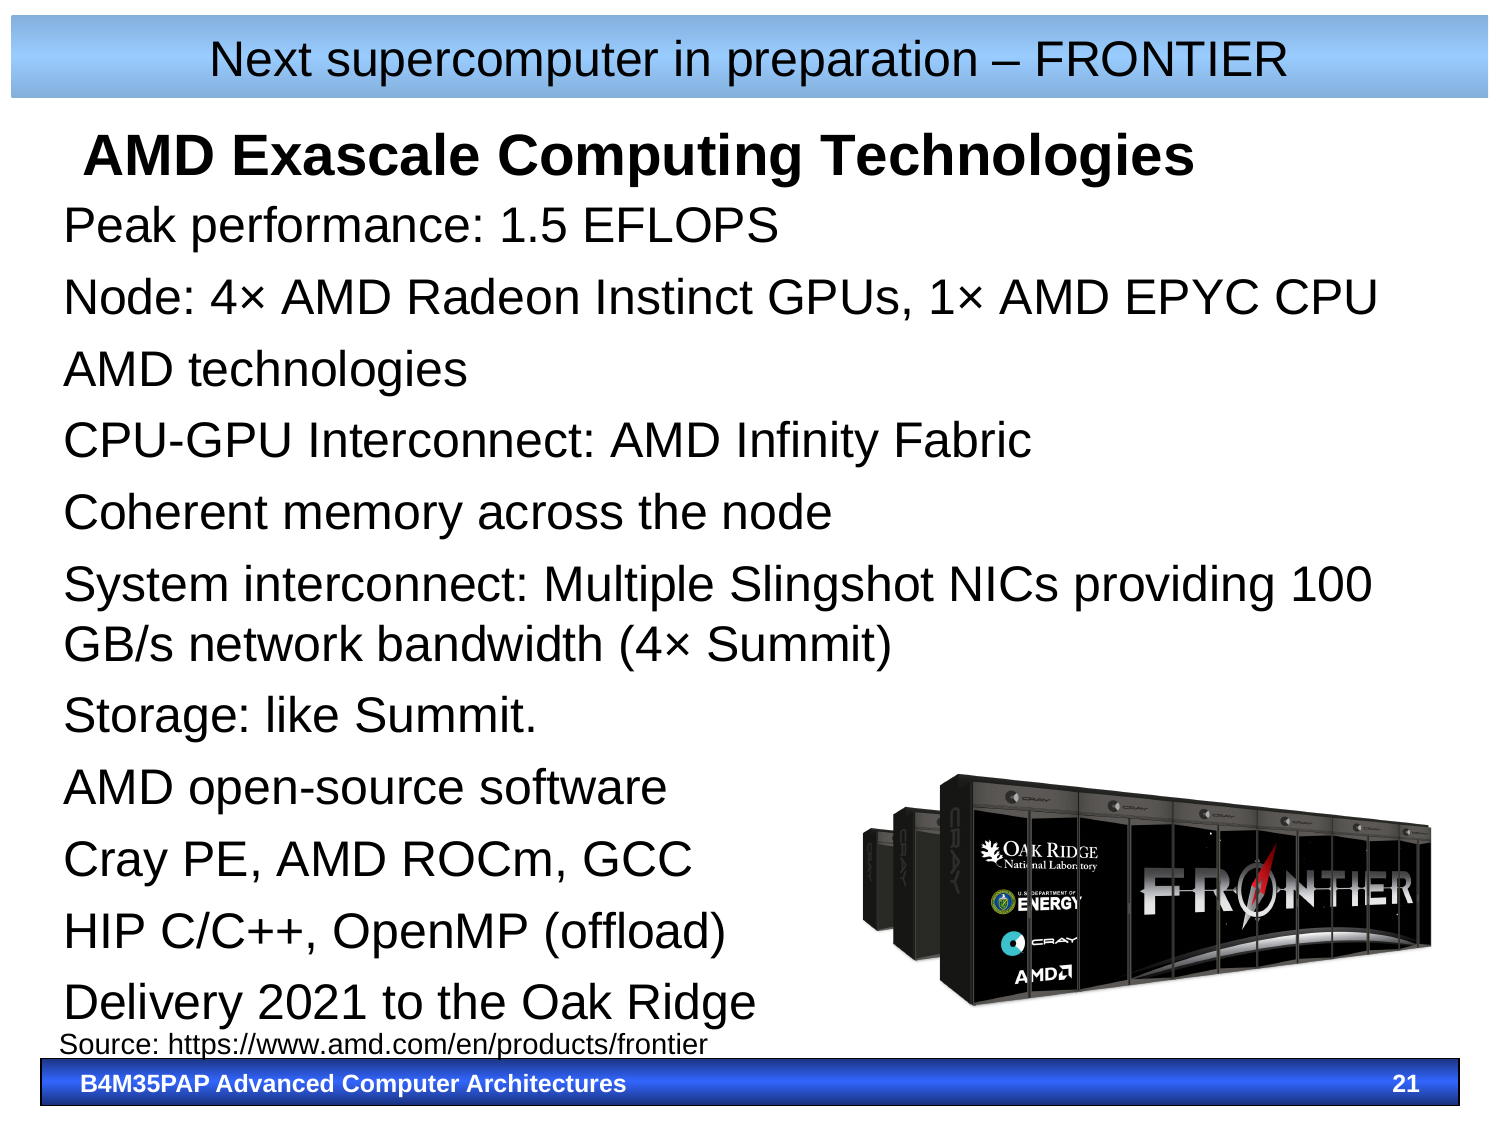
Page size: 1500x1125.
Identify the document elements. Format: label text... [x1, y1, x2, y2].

picture [848, 763, 1444, 1023]
title Next supercomputer in preparation – FRONTIER [11, 15, 1489, 98]
text_box AMD Exascale Computing Technologies [67, 109, 1370, 255]
text_box Source: https://www.amd.com/en/products/frontier [44, 1017, 838, 1125]
text_box Peak performance: 1.5 EFLOPS Node: 4× AMD Radeon Instinct GPUs, 1× AMD EPYC CPU AMD technologies CPU-GPU Interconnect: AMD Infinity Fabric Coherent memory across the node System interconnect: Multiple Slingshot NICs providing 100 GB/s network bandwidth (4× Summit) Storage: like Summit. AMD open-source software Cray PE, AMD ROCm, GCC HIP C/C++, OpenMP (offload) Delivery 2021 to the Oak Ridge [48, 185, 1455, 1019]
